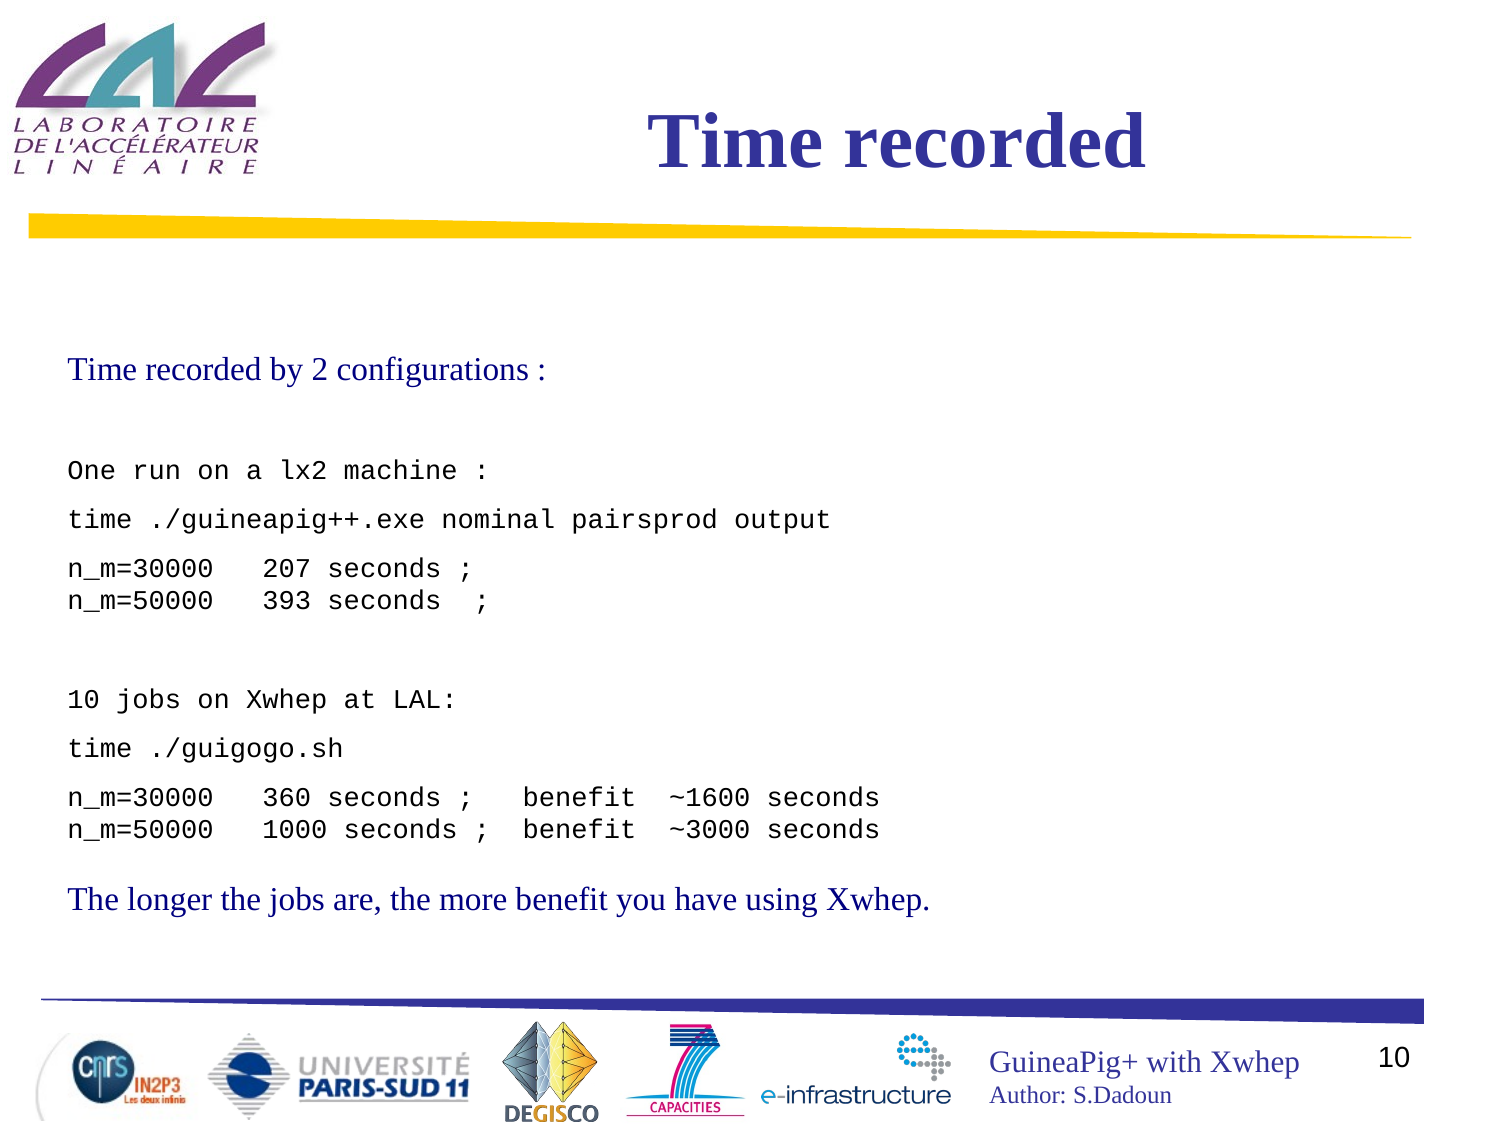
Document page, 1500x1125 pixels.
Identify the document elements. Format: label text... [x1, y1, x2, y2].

picture [620, 1017, 750, 1124]
picture [7, 16, 283, 178]
subtitle Time recorded by 2 configurations : One run on a lx2 machine : time ./guineapig++.exe nominal pairsprod output n_m=30000 207 seconds ; n_m=50000 393 seconds ; 10 jobs on Xwhep at LAL: time ./guigogo.sh n_m=30000 360 seconds ; benefit ~1600 seconds n_m=50000 1000 seconds ; benefit ~3000 seconds The longer the jobs are, the more benefit you have using Xwhep. [67, 260, 1418, 1004]
picture [761, 1033, 951, 1104]
picture [902, 1038, 925, 1049]
title Time recorded [295, 10, 1500, 261]
picture [25, 1033, 475, 1121]
picture [490, 1018, 609, 1122]
